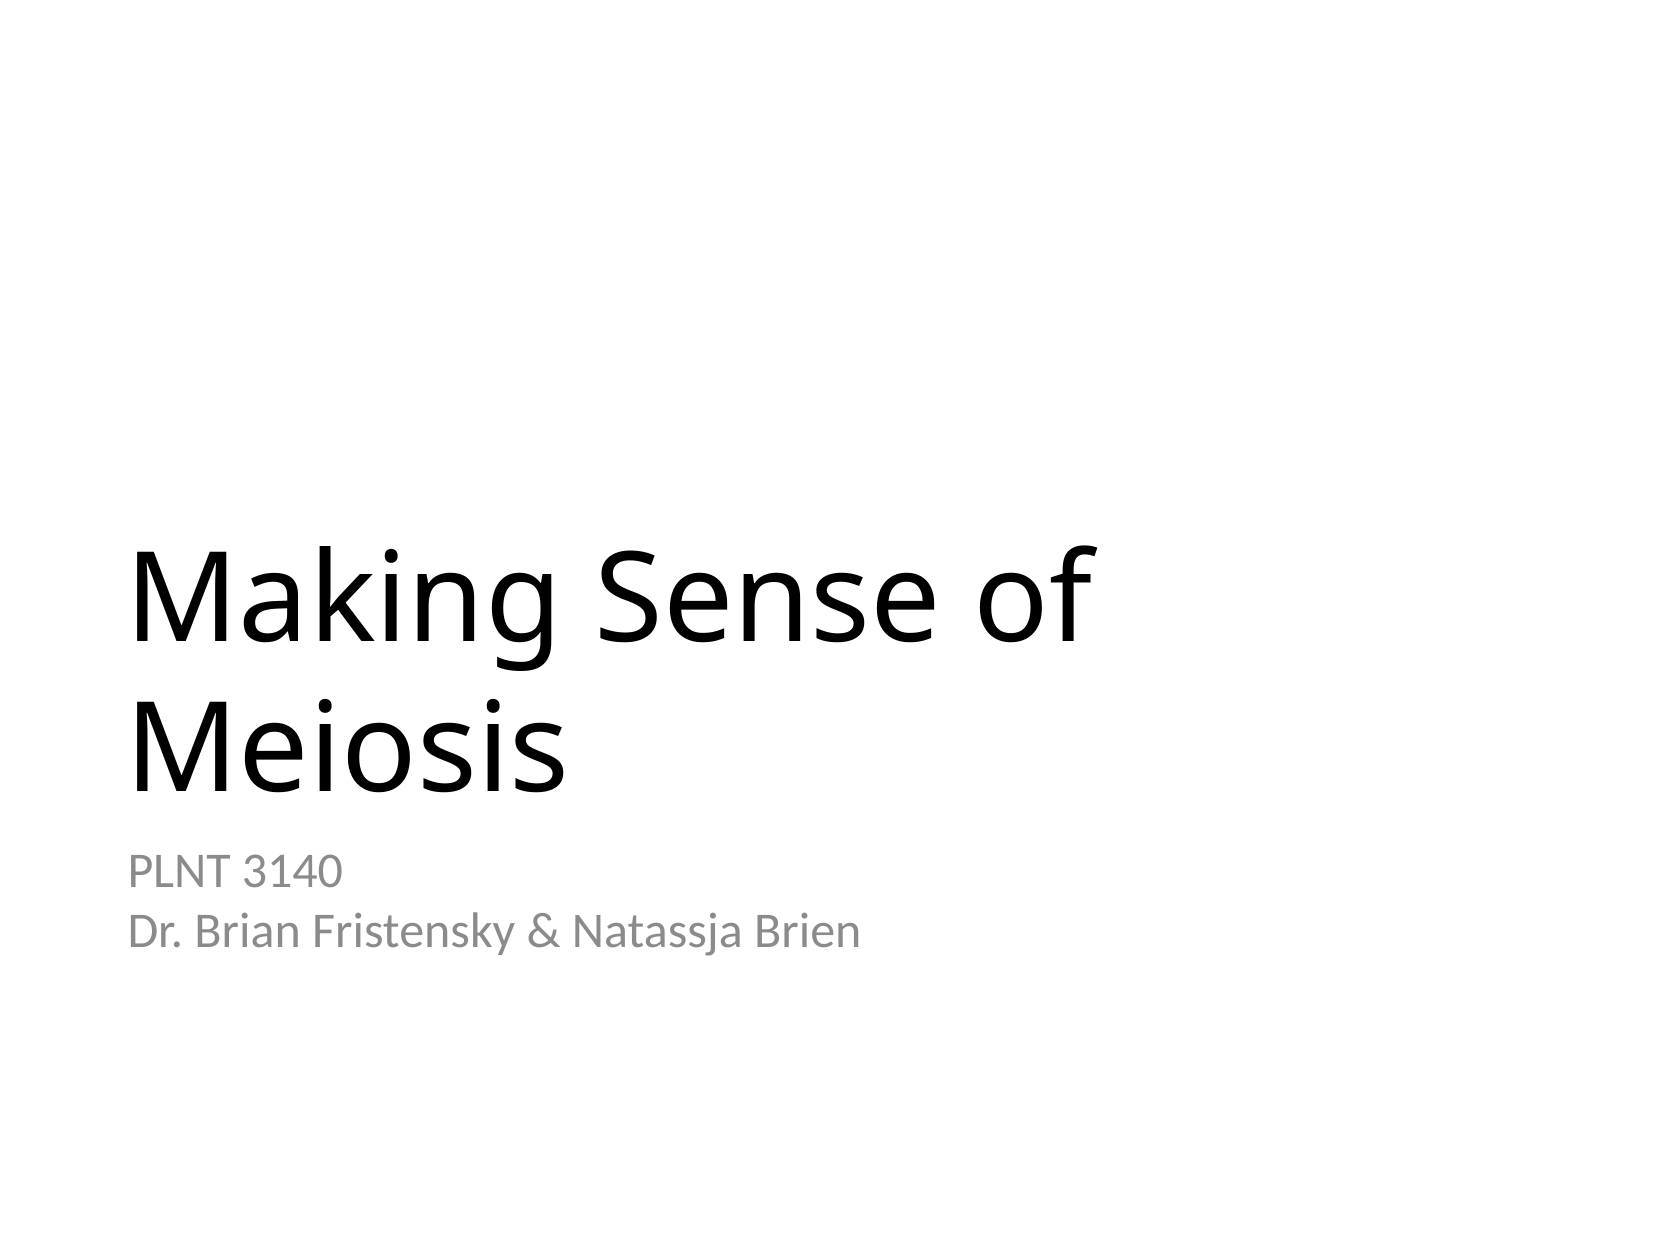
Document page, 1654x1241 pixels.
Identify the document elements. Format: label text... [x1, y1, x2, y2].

text_box PLNT 3140 Dr. Brian Fristensky & Natassja Brien [112, 829, 1539, 1101]
text_box Making Sense of Meiosis [110, 309, 1537, 825]
